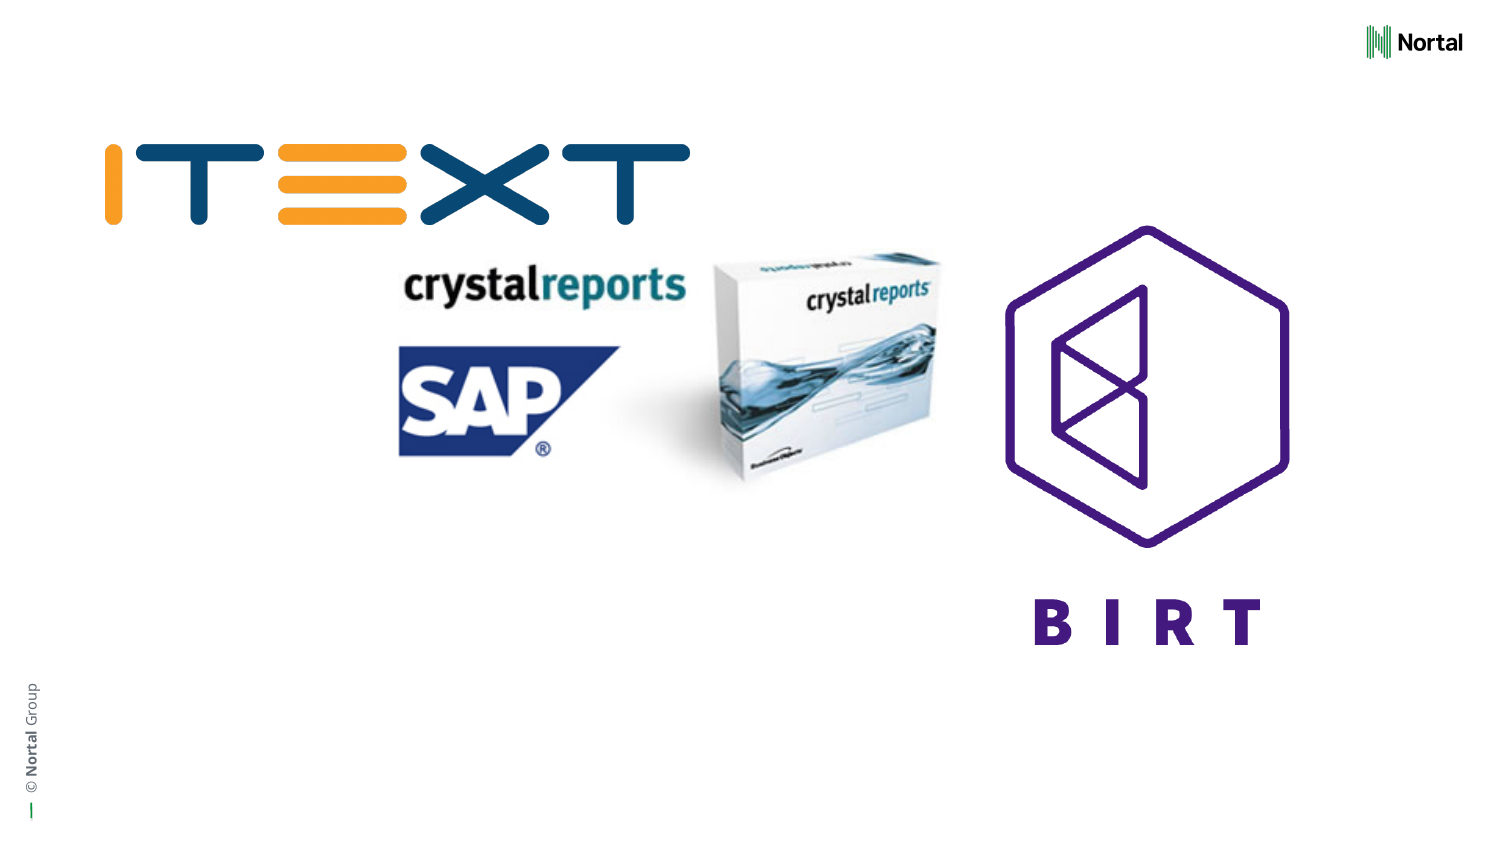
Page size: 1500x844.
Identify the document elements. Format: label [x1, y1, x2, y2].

picture [398, 248, 946, 496]
picture [1005, 221, 1293, 646]
picture [105, 144, 690, 226]
